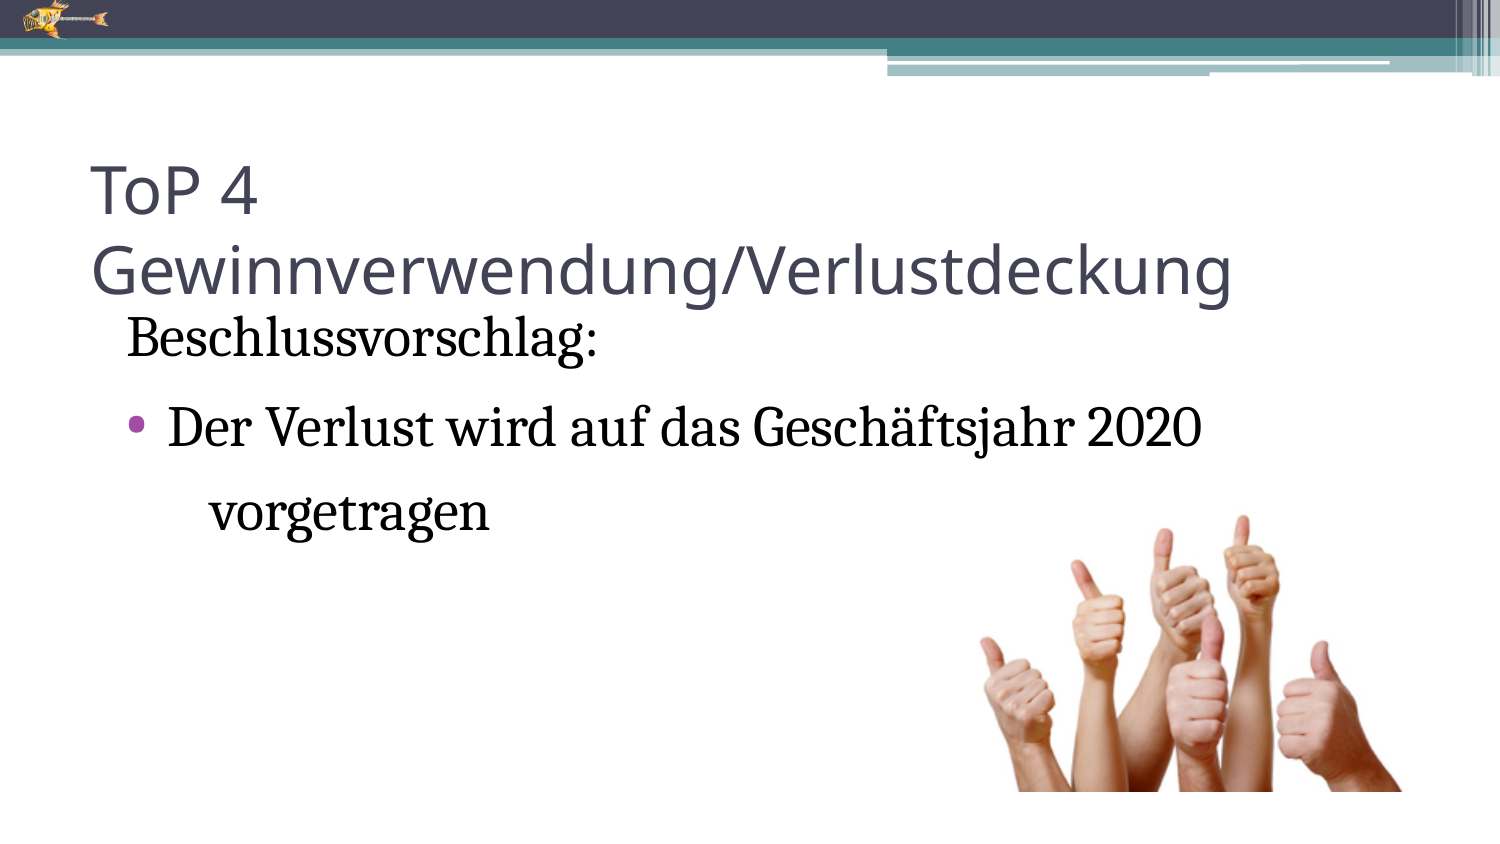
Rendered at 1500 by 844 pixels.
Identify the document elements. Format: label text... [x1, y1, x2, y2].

list Beschlussvorschlag: Der Verlust wird auf das Geschäftsjahr 2020 vorgetragen [75, 276, 1426, 809]
title ToP 4 Gewinnverwendung/Verlustdeckung [75, 140, 1426, 272]
picture [938, 480, 1408, 792]
